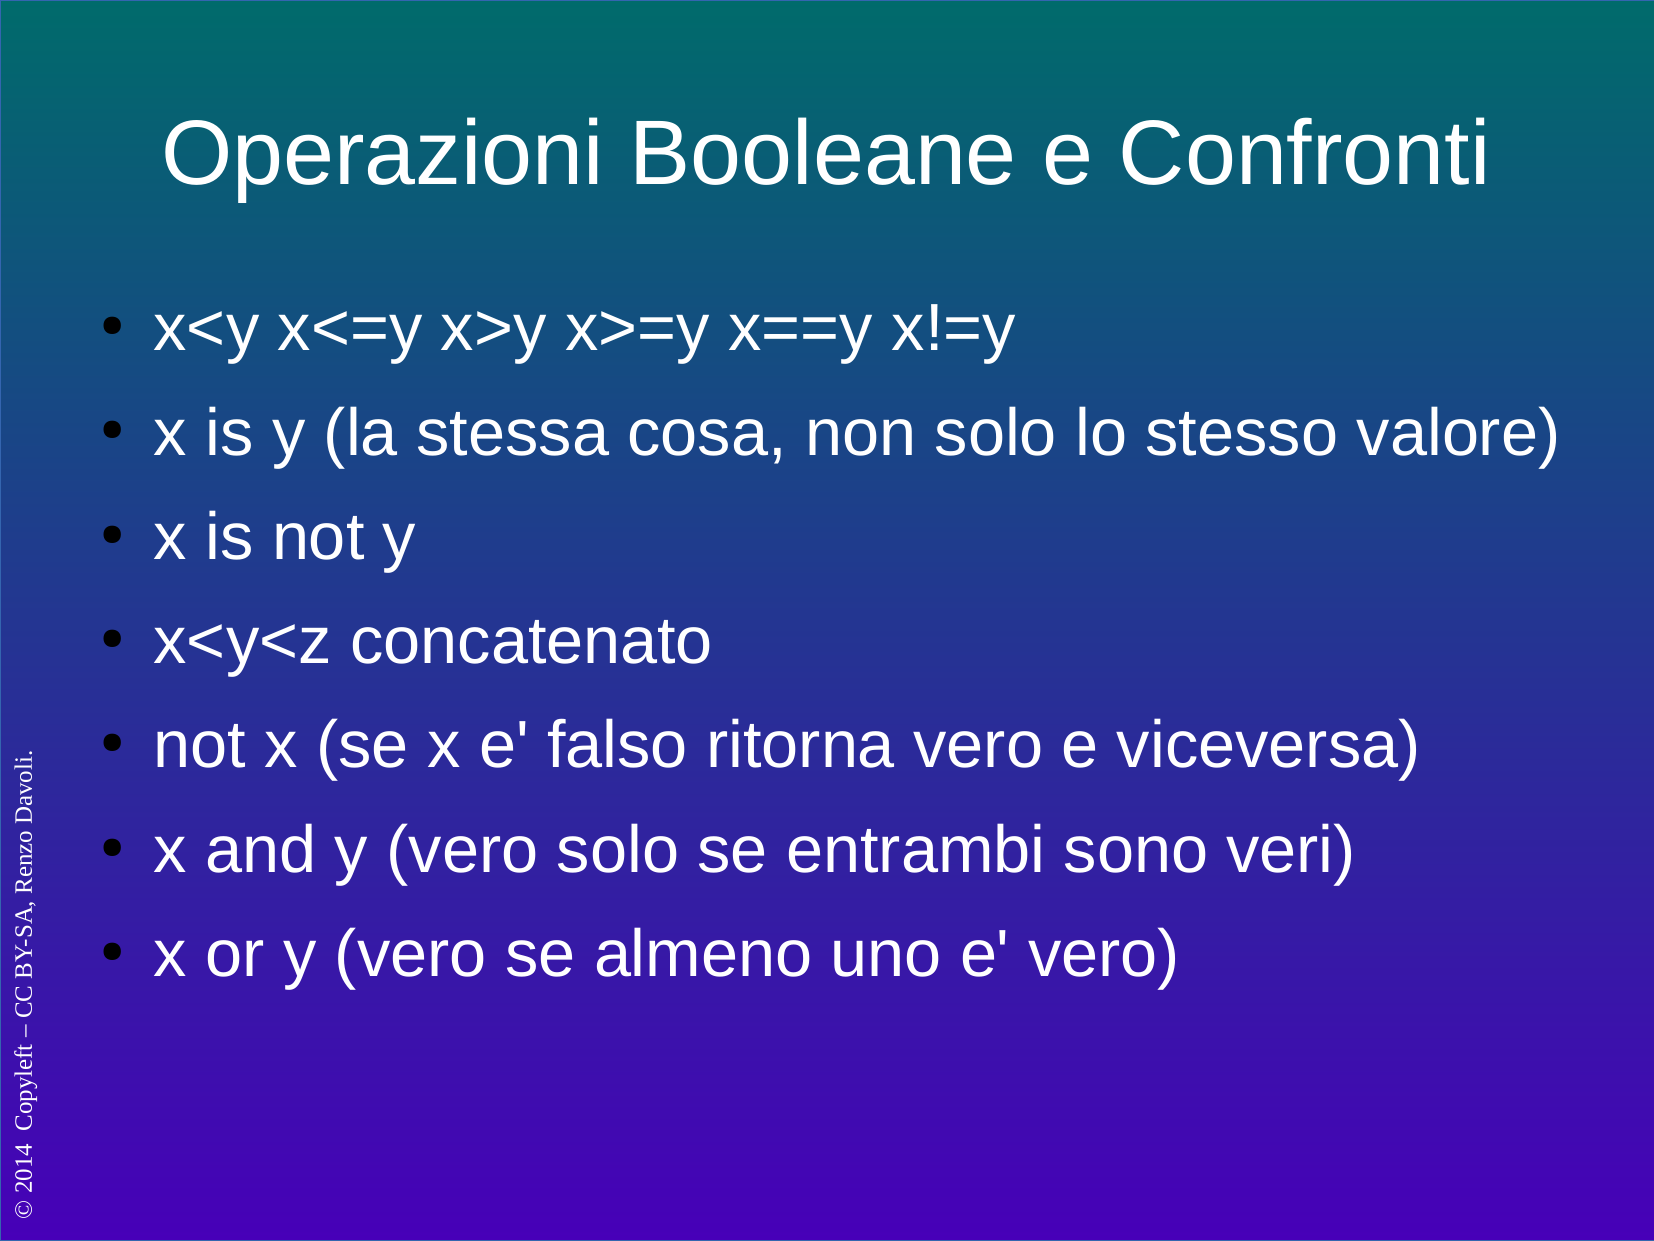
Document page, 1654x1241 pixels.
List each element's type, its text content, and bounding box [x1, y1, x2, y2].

title Operazioni Booleane e Confronti [82, 49, 1571, 257]
list x<y x<=y x>y x>=y x==y x!=y x is y (la stessa cosa, non solo lo stesso valore) x is not y x<y<z concatenato not x (se x e' falso ritorna vero e viceversa) x and y (vero solo se entrambi sono veri) x or y (vero se almeno uno e' vero) [82, 290, 1571, 1010]
